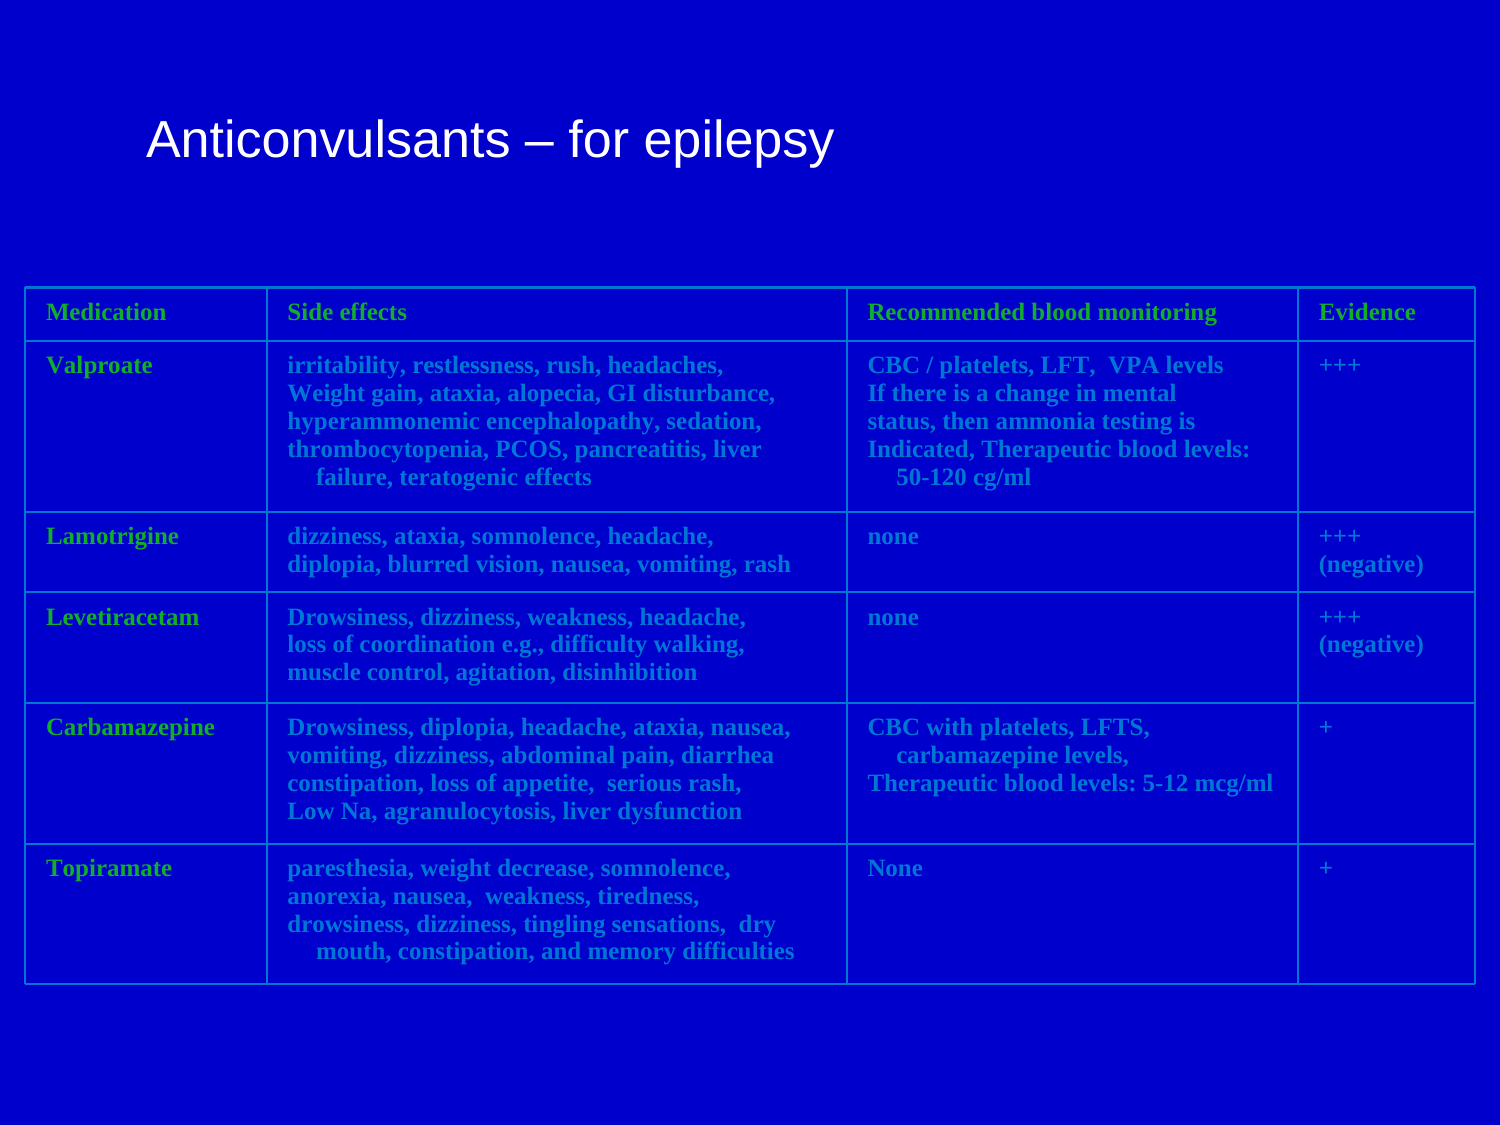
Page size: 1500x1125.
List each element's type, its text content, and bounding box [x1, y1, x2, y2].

text_box Valproate [26, 342, 266, 511]
text_box +++ (negative) [1299, 513, 1474, 591]
text_box None [848, 845, 1297, 983]
text_box + [1299, 704, 1474, 843]
text_box irritability, restlessness, rush, headaches, Weight gain, ataxia, alopecia, GI disturbance, hyperammonemic encephalopathy, sedation, thrombocytopenia, PCOS, pancreatitis, liver failure, teratogenic effects [268, 342, 846, 511]
text_box Levetiracetam [26, 593, 266, 702]
text_box Topiramate [26, 845, 266, 983]
text_box +++ [1299, 342, 1474, 511]
text_box none [848, 513, 1297, 591]
text_box +++ (negative) [1299, 593, 1474, 702]
text_box paresthesia, weight decrease, somnolence, anorexia, nausea, weakness, tiredness, drowsiness, dizziness, tingling sensations, dry mouth, constipation, and memory difficulties [268, 845, 846, 983]
text_box Recommended blood monitoring [848, 289, 1297, 340]
text_box Drowsiness, diplopia, headache, ataxia, nausea, vomiting, dizziness, abdominal pain, diarrhea constipation, loss of appetite, serious rash, Low Na, agranulocytosis, liver dysfunction [268, 704, 846, 843]
text_box + [1299, 845, 1474, 983]
text_box Side effects [268, 289, 846, 340]
text_box Anticonvulsants – for epilepsy [125, 99, 1376, 180]
text_box Evidence [1299, 289, 1474, 340]
text_box Lamotrigine [26, 513, 266, 591]
text_box Medication [26, 289, 266, 340]
text_box Carbamazepine [26, 704, 266, 843]
text_box CBC / platelets, LFT, VPA levels If there is a change in mental status, then ammonia testing is Indicated, Therapeutic blood levels: 50-120 cg/ml [848, 342, 1297, 511]
text_box none [848, 593, 1297, 702]
text_box Drowsiness, dizziness, weakness, headache, loss of coordination e.g., difficulty walking, muscle control, agitation, disinhibition [268, 593, 846, 702]
text_box CBC with platelets, LFTS, carbamazepine levels, Therapeutic blood levels: 5-12 mcg/ml [848, 704, 1297, 843]
text_box dizziness, ataxia, somnolence, headache, diplopia, blurred vision, nausea, vomiting, rash [268, 513, 846, 591]
